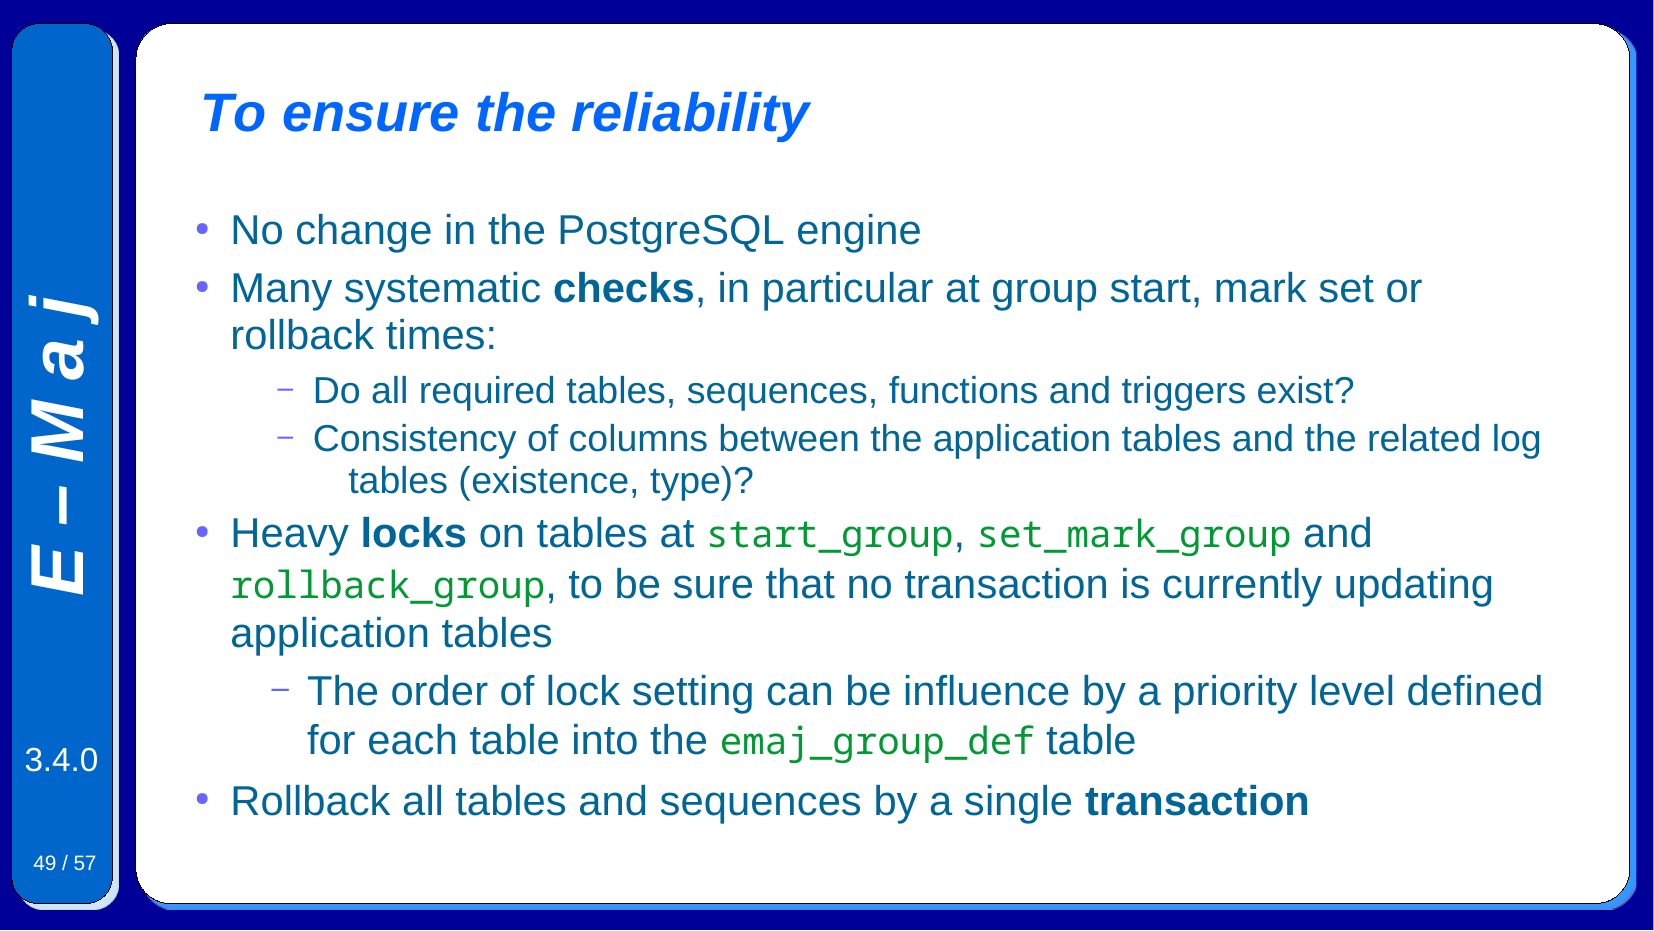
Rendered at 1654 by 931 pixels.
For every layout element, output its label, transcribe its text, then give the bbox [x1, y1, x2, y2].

list No change in the PostgreSQL engine Many systematic checks, in particular at group start, mark set or rollback times: Do all required tables, sequences, functions and triggers exist? Consistency of columns between the application tables and the related log tables (existence, type)? Heavy locks on tables at start_group, set_mark_group and rollback_group, to be sure that no transaction is currently updating application tables The order of lock setting can be influence by a priority level defined for each table into the emaj_group_def table Rollback all tables and sequences by a single transaction [177, 206, 1587, 827]
title To ensure the reliability [200, 34, 1575, 191]
